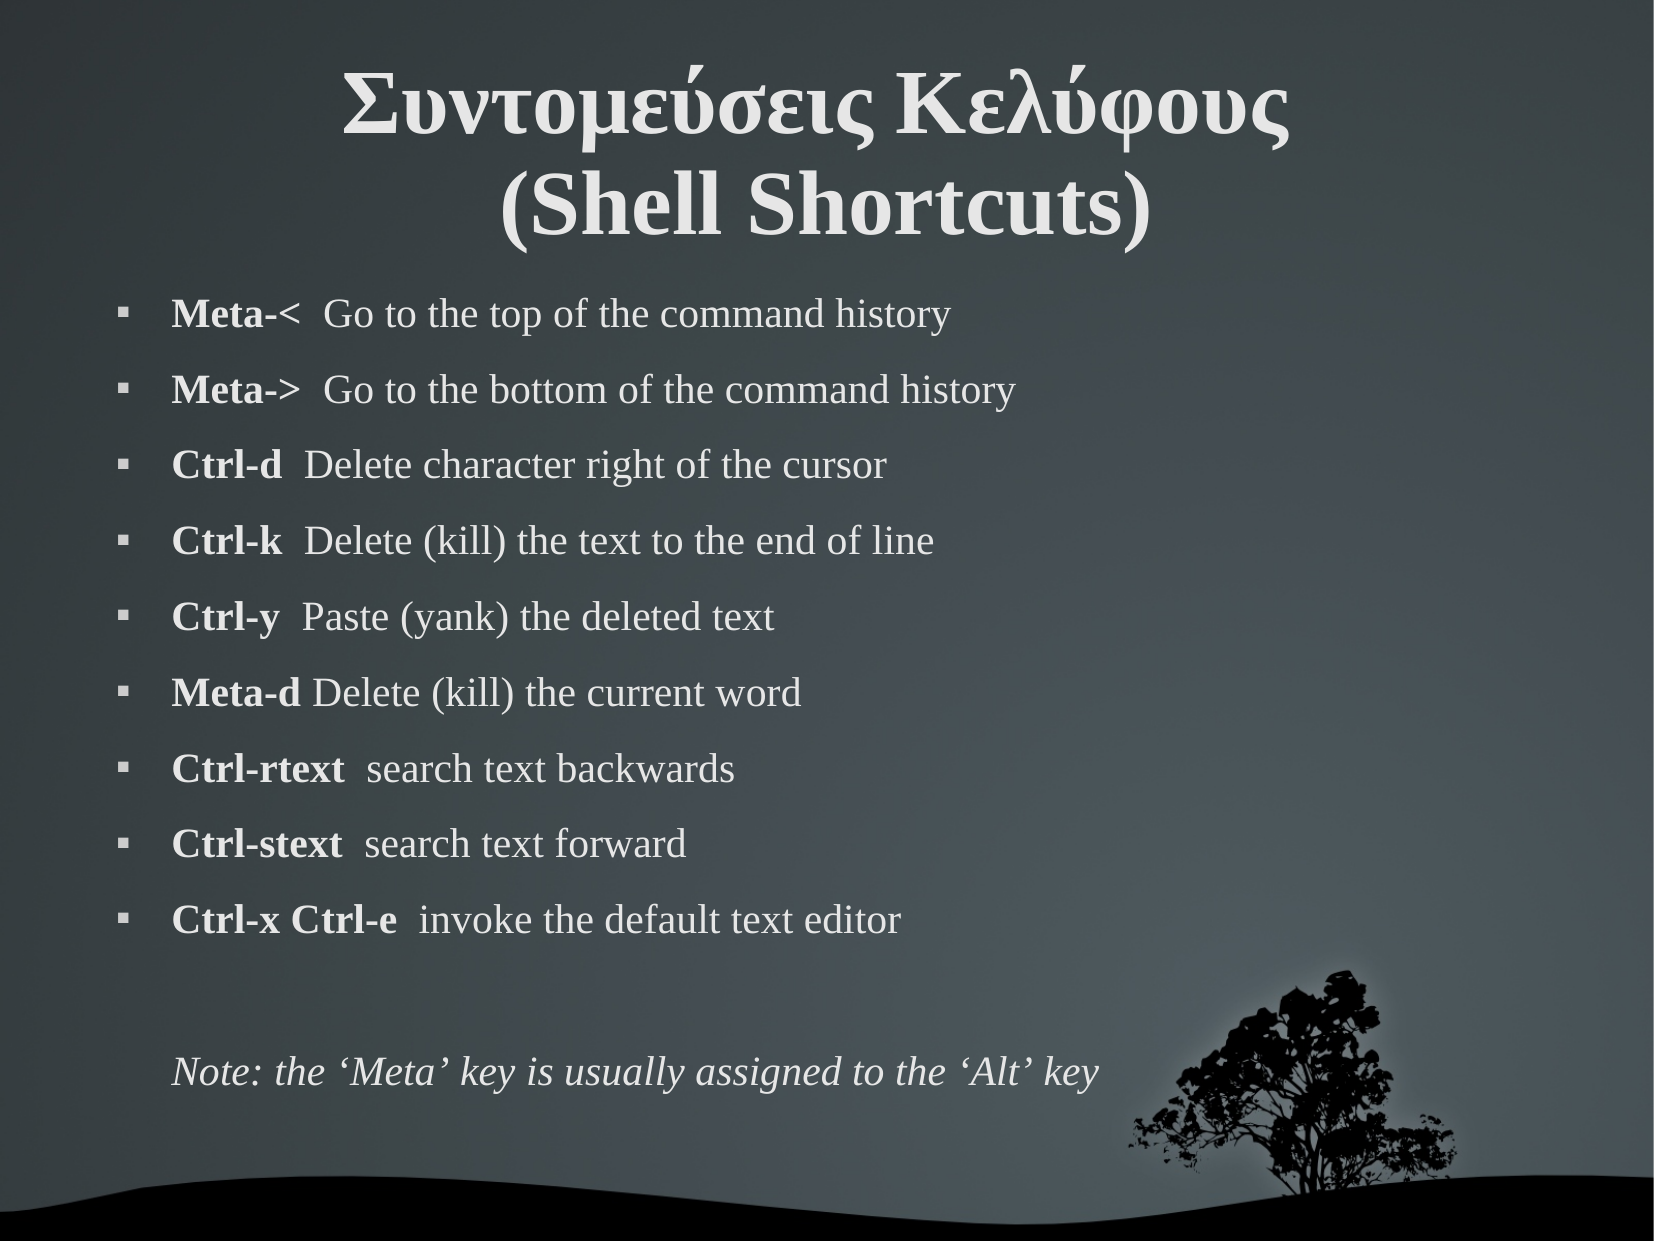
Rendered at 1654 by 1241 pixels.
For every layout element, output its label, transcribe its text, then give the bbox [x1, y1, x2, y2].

list Meta-< Go to the top of the command history Meta-> Go to the bottom of the command history Ctrl-d Delete character right of the cursor Ctrl-k Delete (kill) the text to the end of line Ctrl-y Paste (yank) the deleted text Meta-d Delete (kill) the current word Ctrl-rtext search text backwards Ctrl-stext search text forward Ctrl-x Ctrl-e invoke the default text editor Note: the ‘Meta’ key is usually assigned to the ‘Alt’ key [82, 290, 1571, 1195]
picture [0, 0, 1654, 1241]
title Συντομεύσεις Kελύφους (Shell Shortcuts) [82, 19, 1571, 287]
